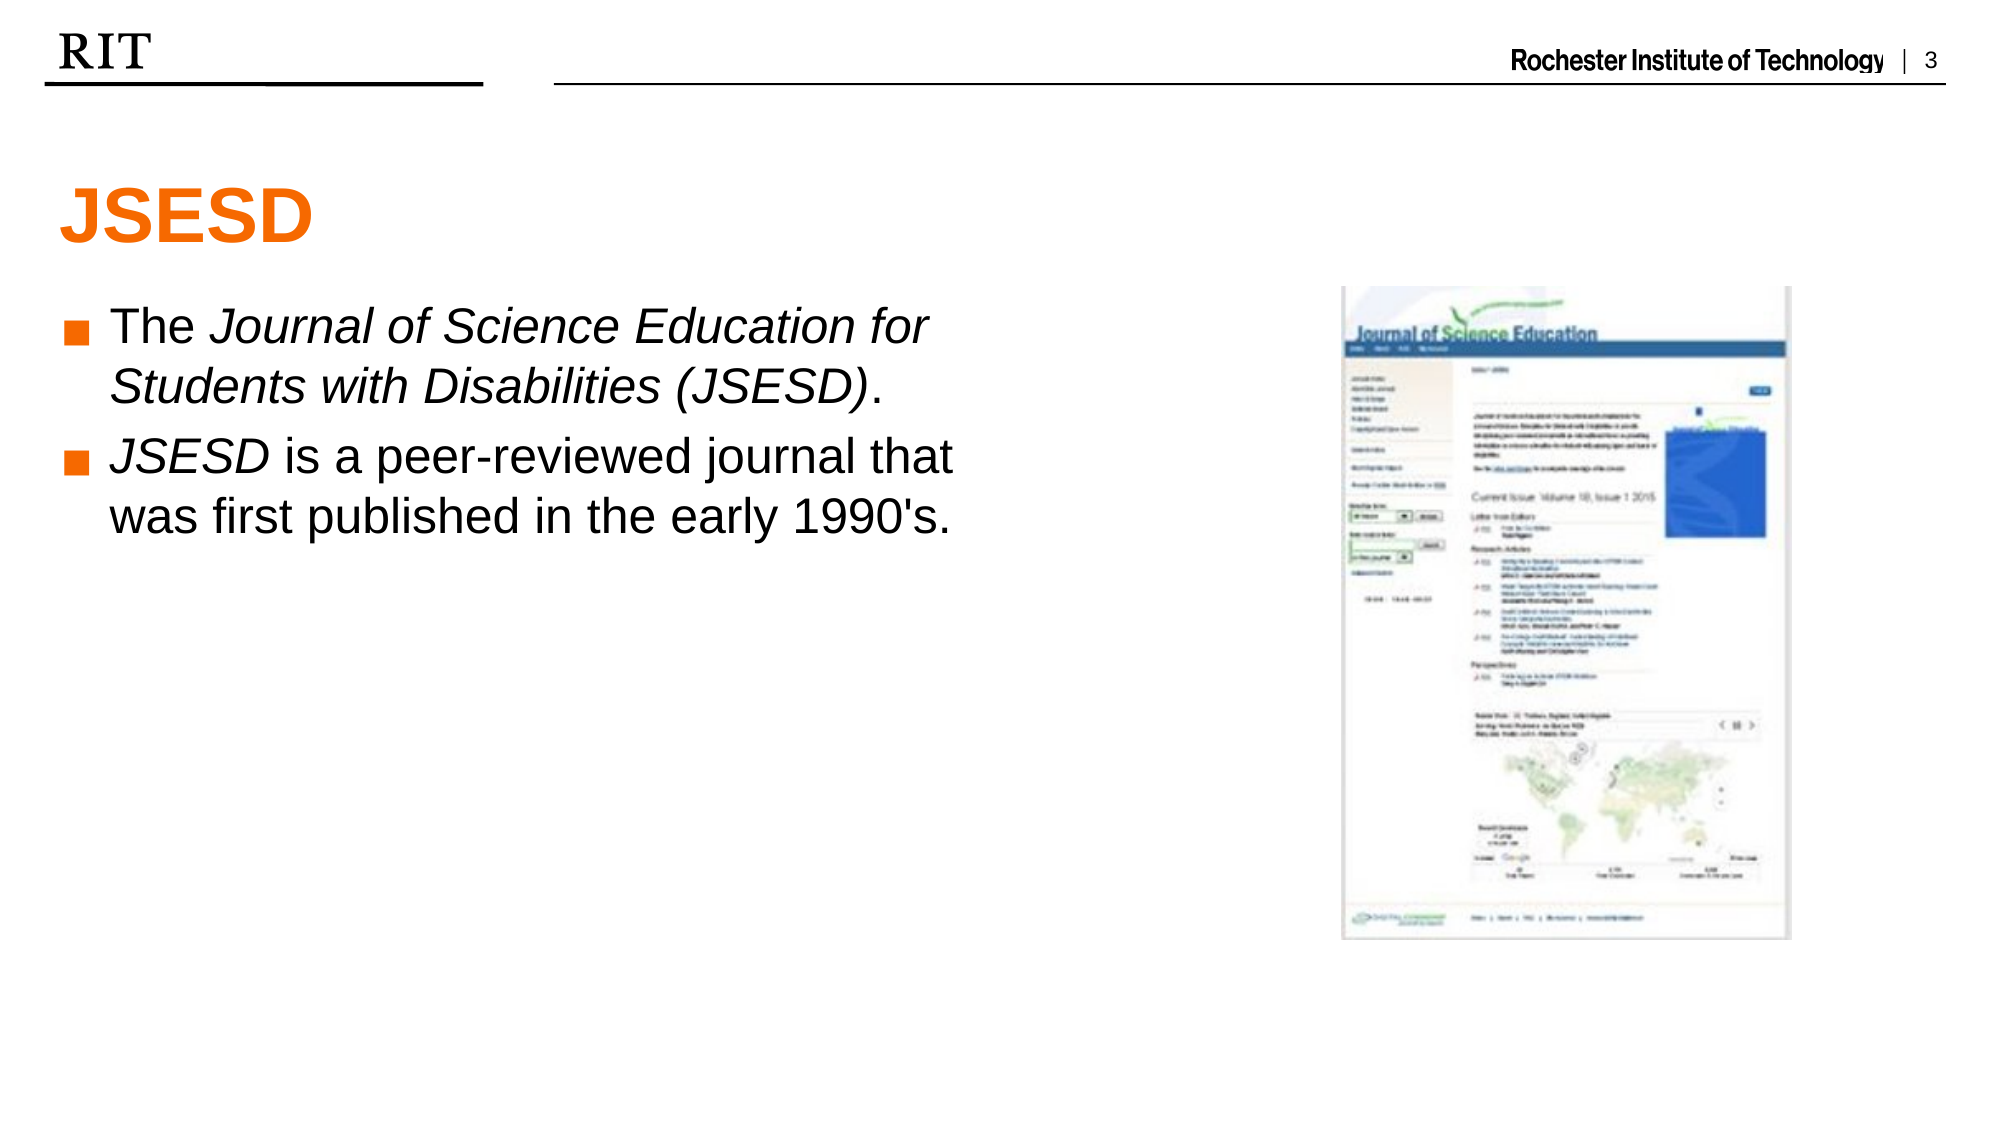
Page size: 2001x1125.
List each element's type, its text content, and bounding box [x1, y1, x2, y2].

list The Journal of Science Education for Students with Disabilities (JSESD). JSESD is a peer-reviewed journal that was first published in the early 1990's. [44, 286, 1000, 905]
list JSESD [44, 157, 1946, 272]
picture [58, 32, 151, 69]
picture [1341, 286, 1792, 940]
picture [1512, 49, 1883, 73]
